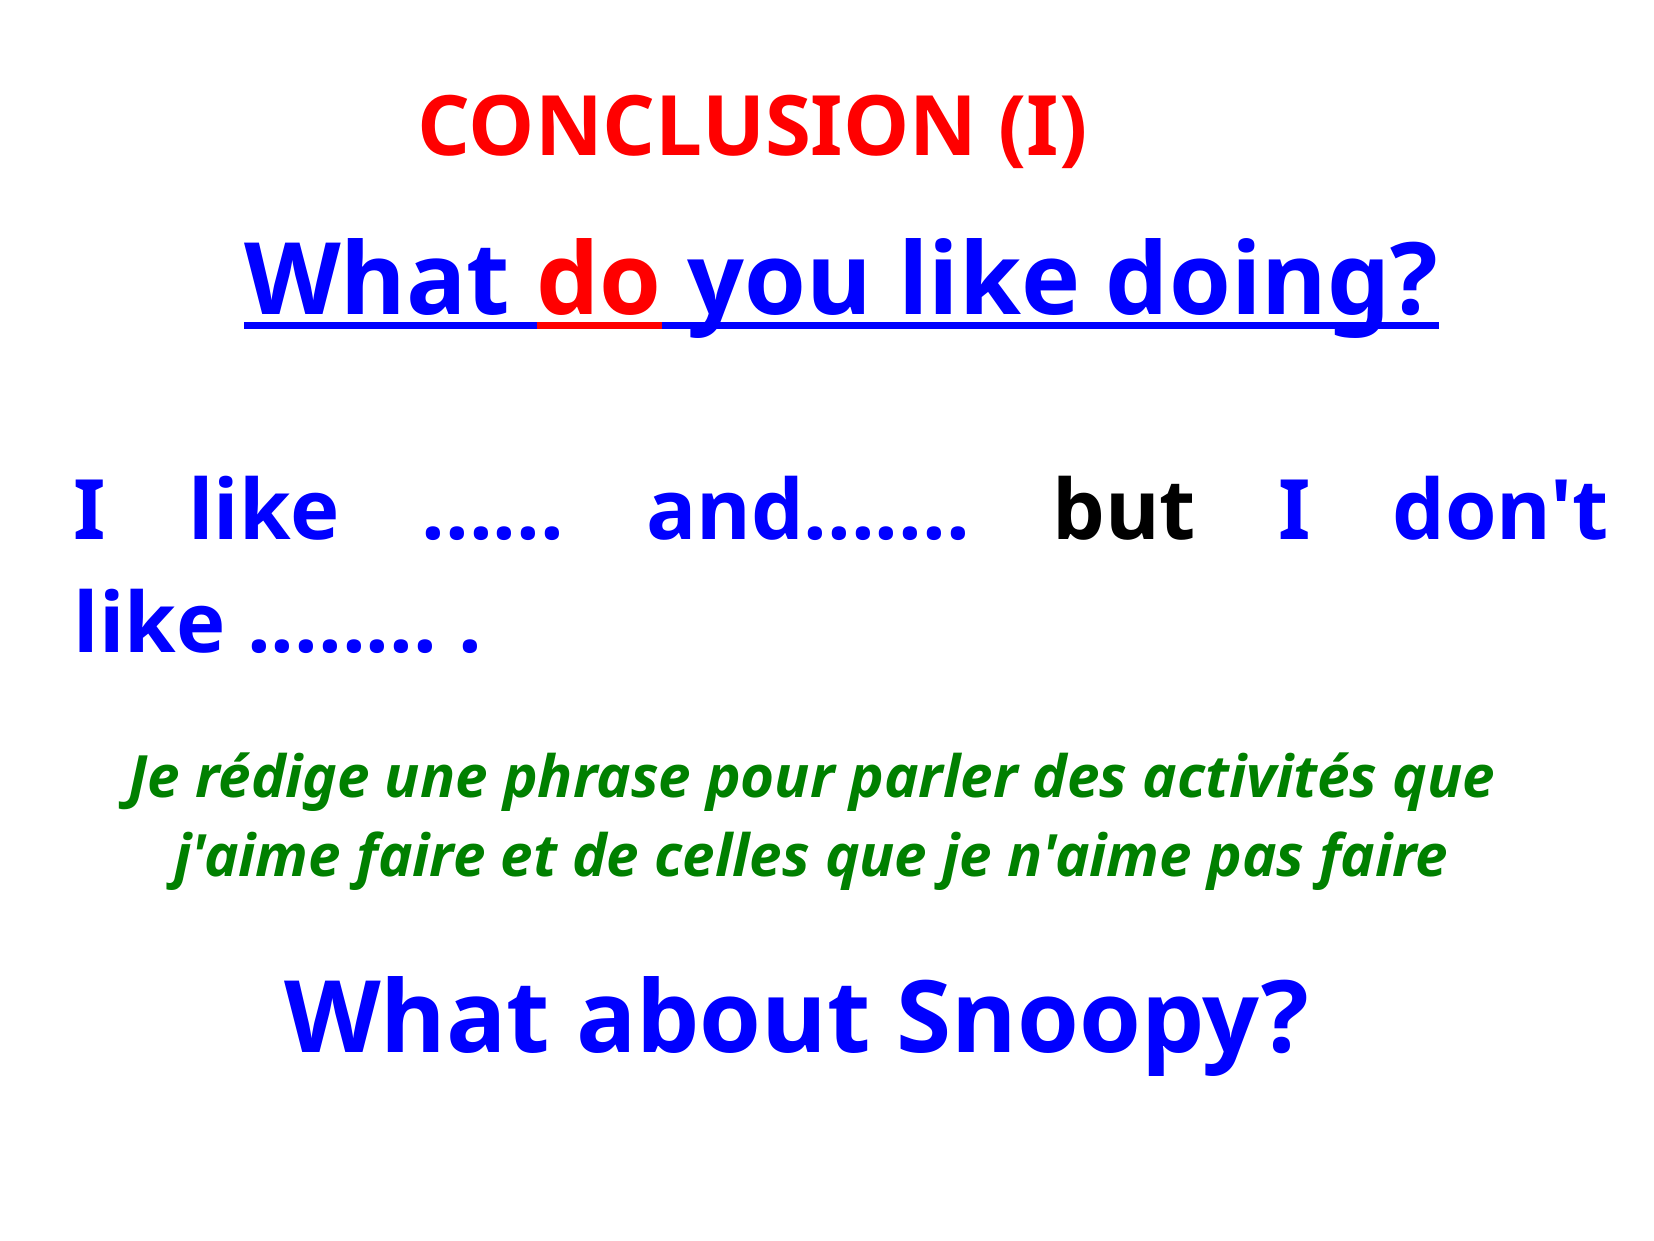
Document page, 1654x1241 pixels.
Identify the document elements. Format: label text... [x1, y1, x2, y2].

text_box CONCLUSION (I) [236, 59, 1270, 190]
text_box What do you like doing? [88, 200, 1595, 355]
text_box What about Snoopy? [59, 938, 1536, 1093]
text_box Je rédige une phrase pour parler des activités que j'aime faire et de celles que je n'aime pas faire [29, 727, 1595, 905]
text_box I like ...... and....... but I don't like ........ . [59, 442, 1625, 690]
